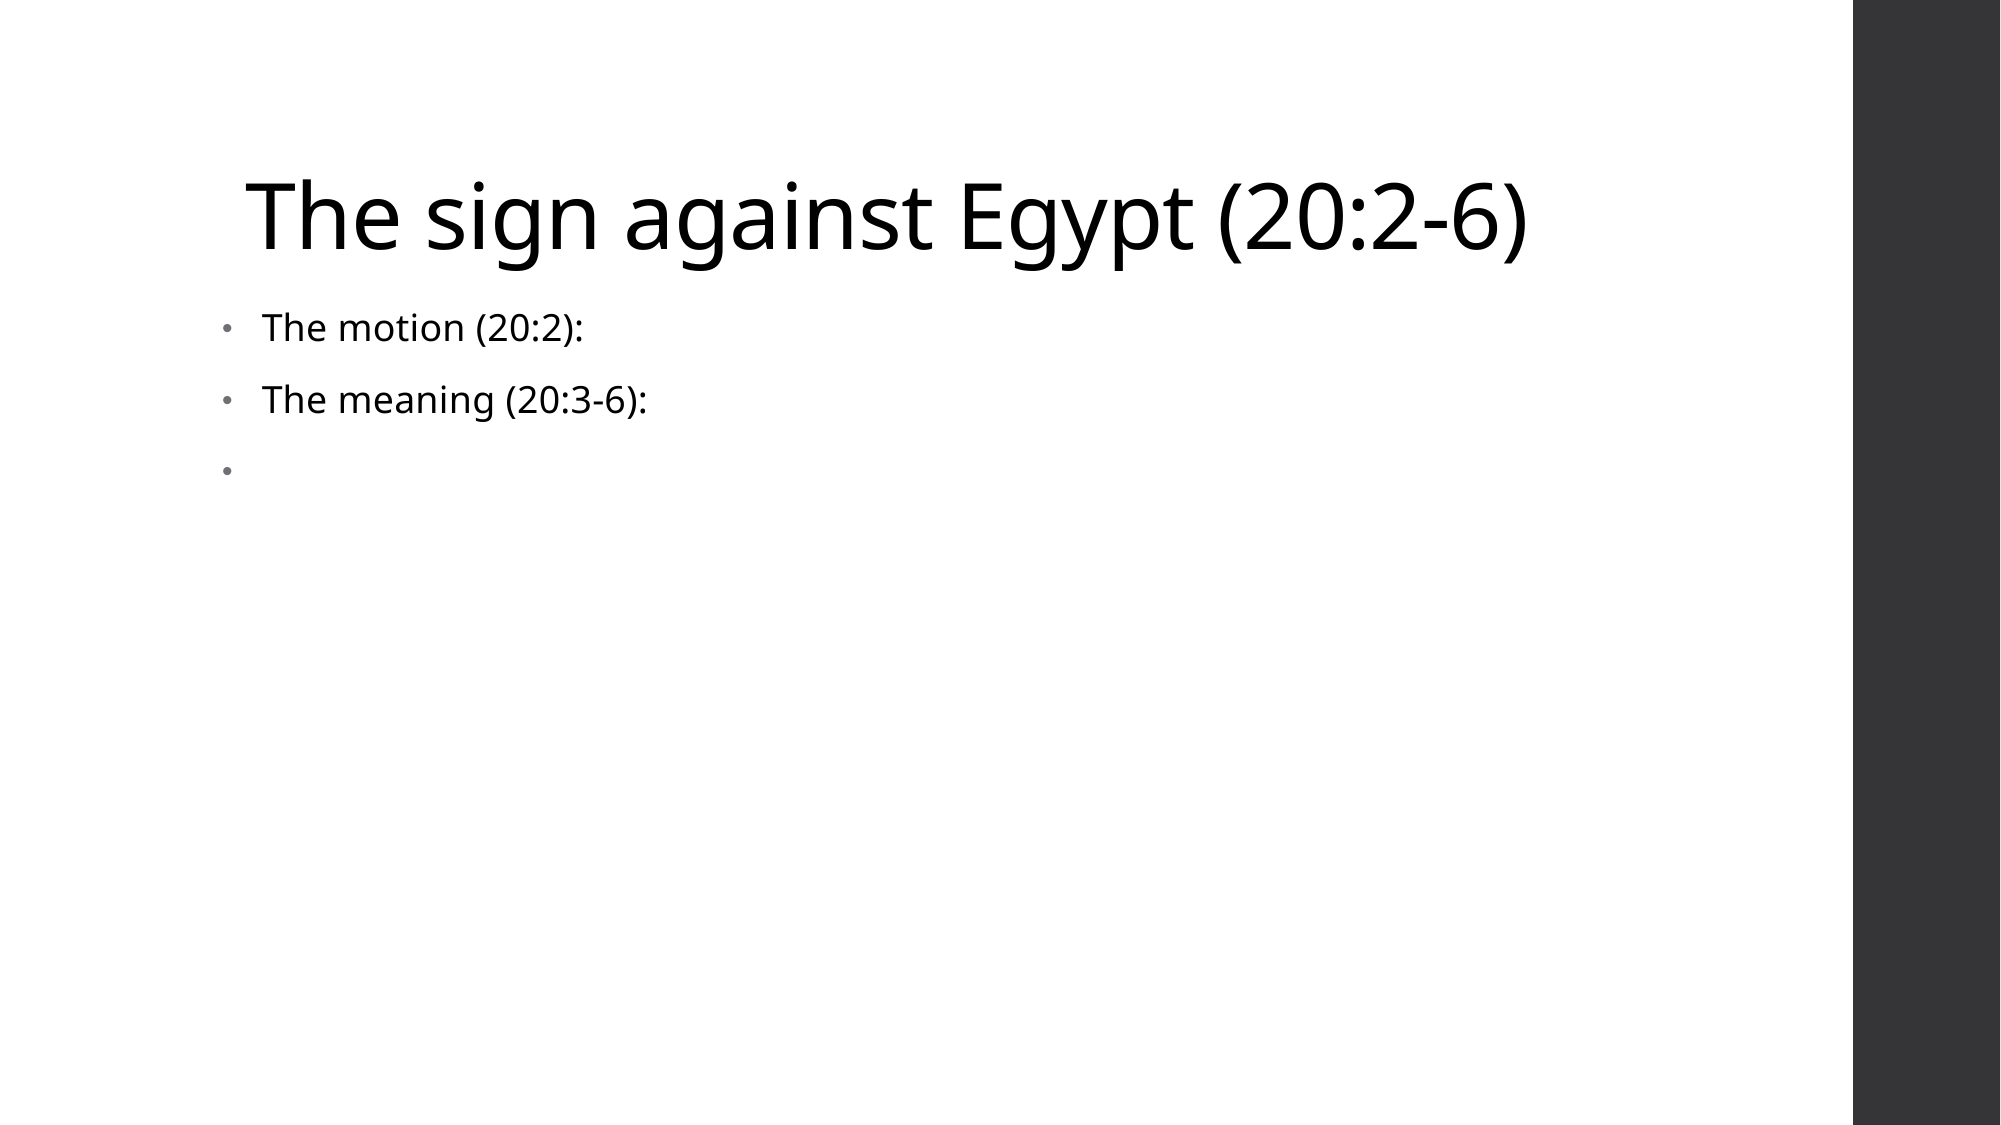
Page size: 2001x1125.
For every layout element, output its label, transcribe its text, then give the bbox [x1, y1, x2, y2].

title The sign against Egypt (20:2-6) [206, 60, 1797, 278]
list The motion (20:2): The meaning (20:3-6): [206, 299, 1617, 1014]
